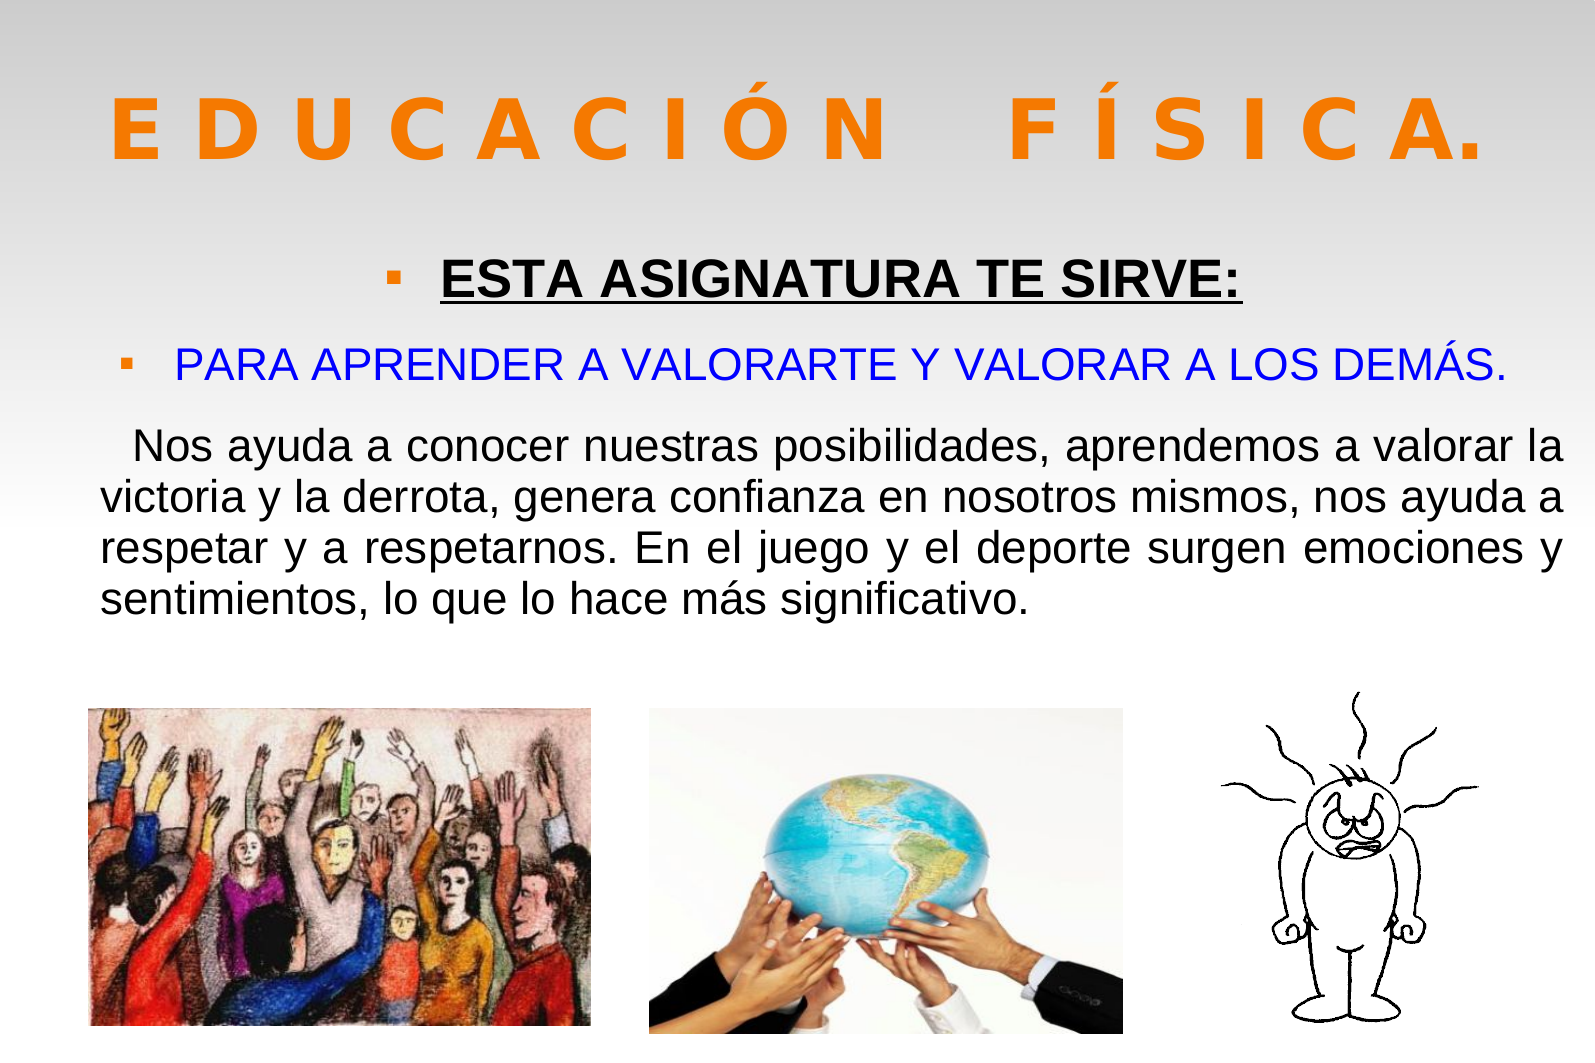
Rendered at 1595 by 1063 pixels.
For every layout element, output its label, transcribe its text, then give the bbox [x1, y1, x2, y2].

picture [1181, 679, 1508, 1041]
chart [100, 708, 1536, 1044]
picture [649, 708, 1123, 1034]
picture [88, 708, 591, 1026]
list ESTA ASIGNATURA TE SIRVE: PARA APRENDER A VALORARTE Y VALORAR A LOS DEMÁS. Nos ayuda a conocer nuestras posibilidades, aprendemos a valorar la victoria y la derrota, genera confianza en nosotros mismos, nos ayuda a respetar y a respetarnos. En el juego y el deporte surgen emociones y sentimientos, lo que lo hace más significativo. [29, 248, 1565, 625]
title E D U C A C I Ó N F Í S I C A. [79, 49, 1515, 213]
